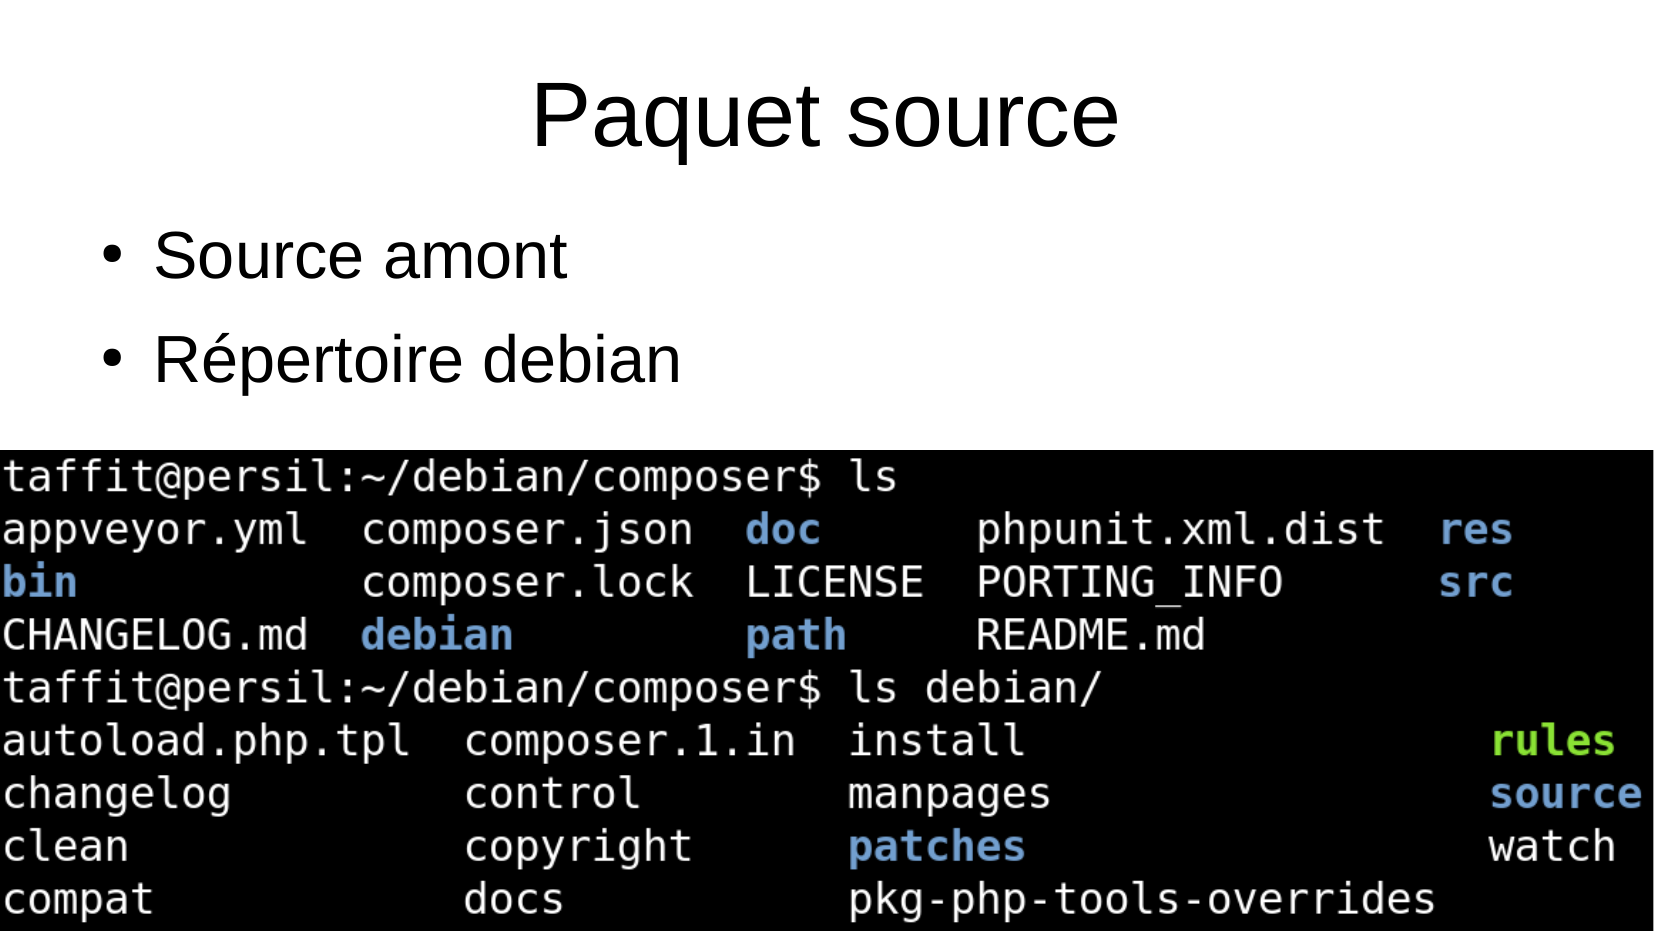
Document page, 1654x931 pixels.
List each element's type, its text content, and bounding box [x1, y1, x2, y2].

title Paquet source [82, 37, 1571, 193]
picture [0, 450, 1654, 931]
list Source amont Répertoire debian [82, 217, 1571, 450]
